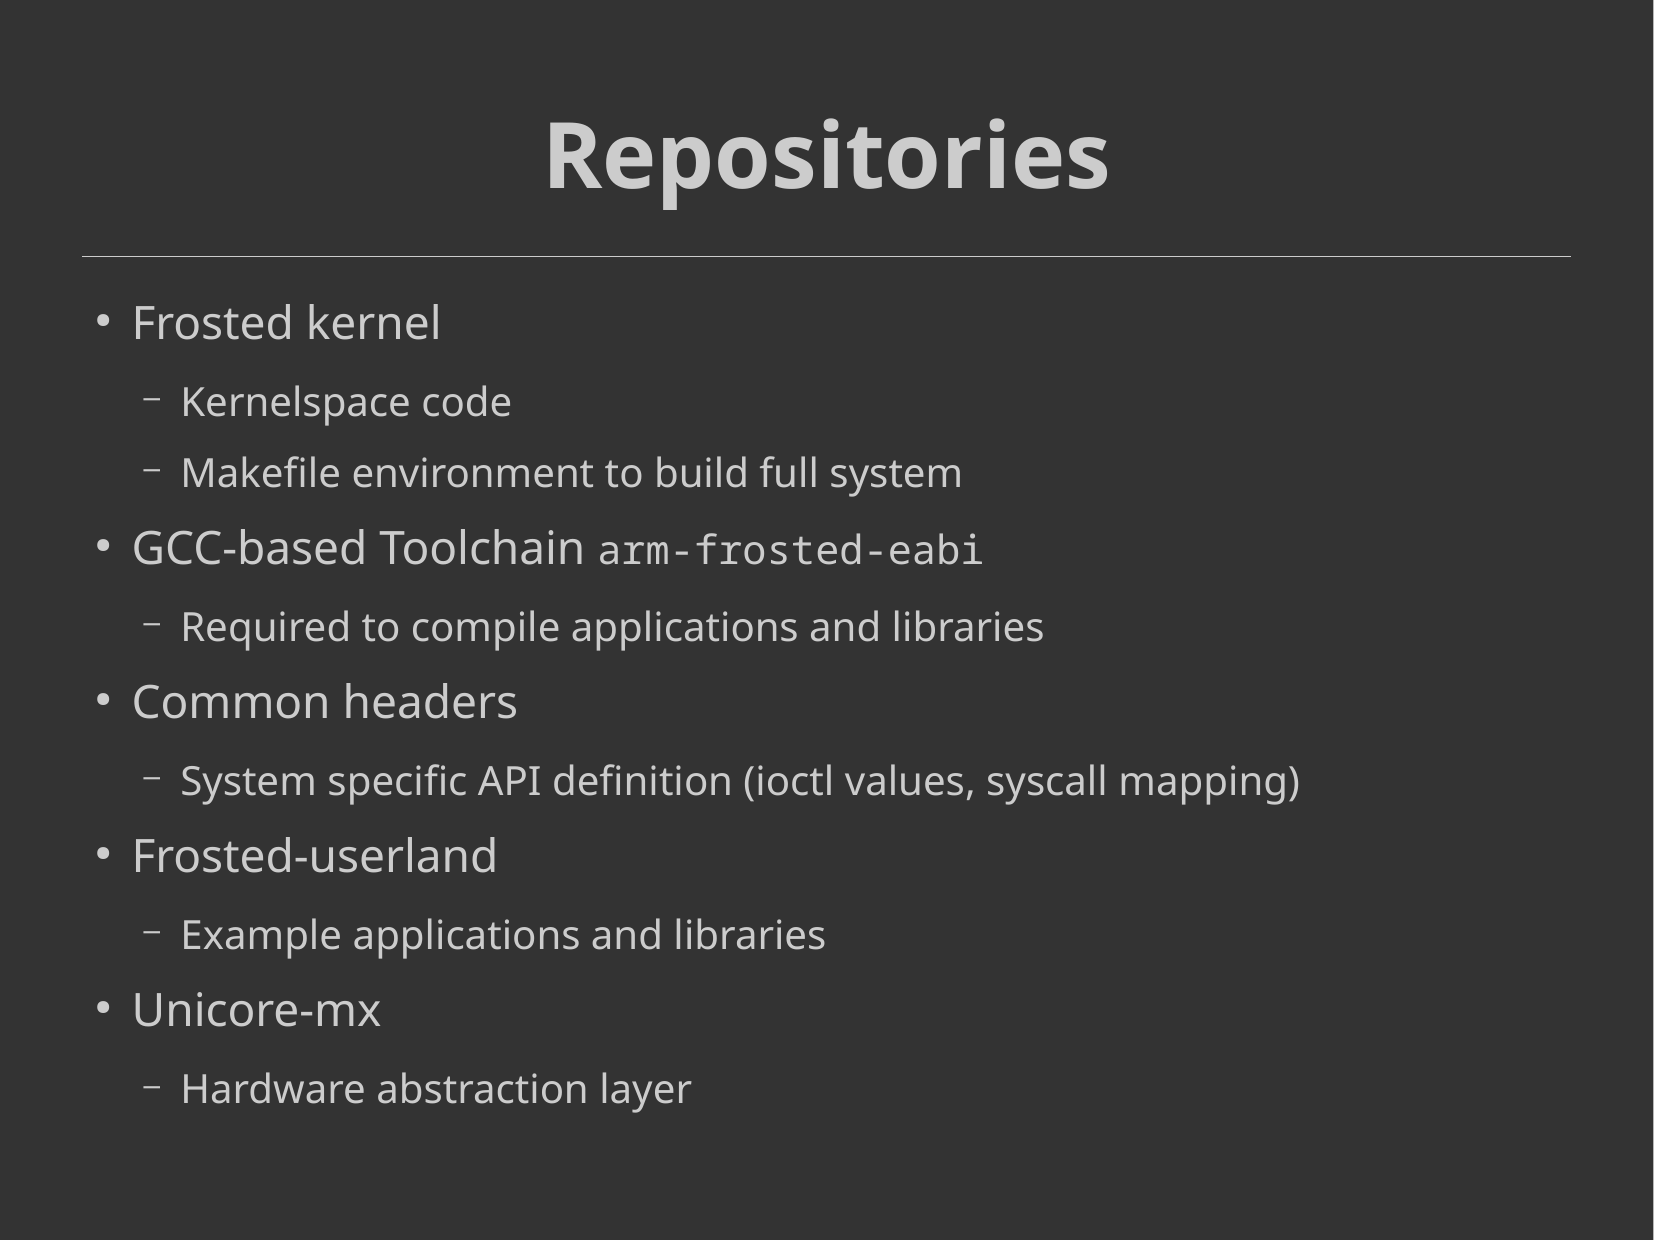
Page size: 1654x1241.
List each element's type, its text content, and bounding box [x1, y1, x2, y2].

list Frosted kernel Kernelspace code Makefile environment to build full system GCC-based Toolchain arm-frosted-eabi Required to compile applications and libraries Common headers System specific API definition (ioctl values, syscall mapping) Frosted-userland Example applications and libraries Unicore-mx Hardware abstraction layer [82, 290, 1630, 1123]
title Repositories [82, 49, 1571, 257]
